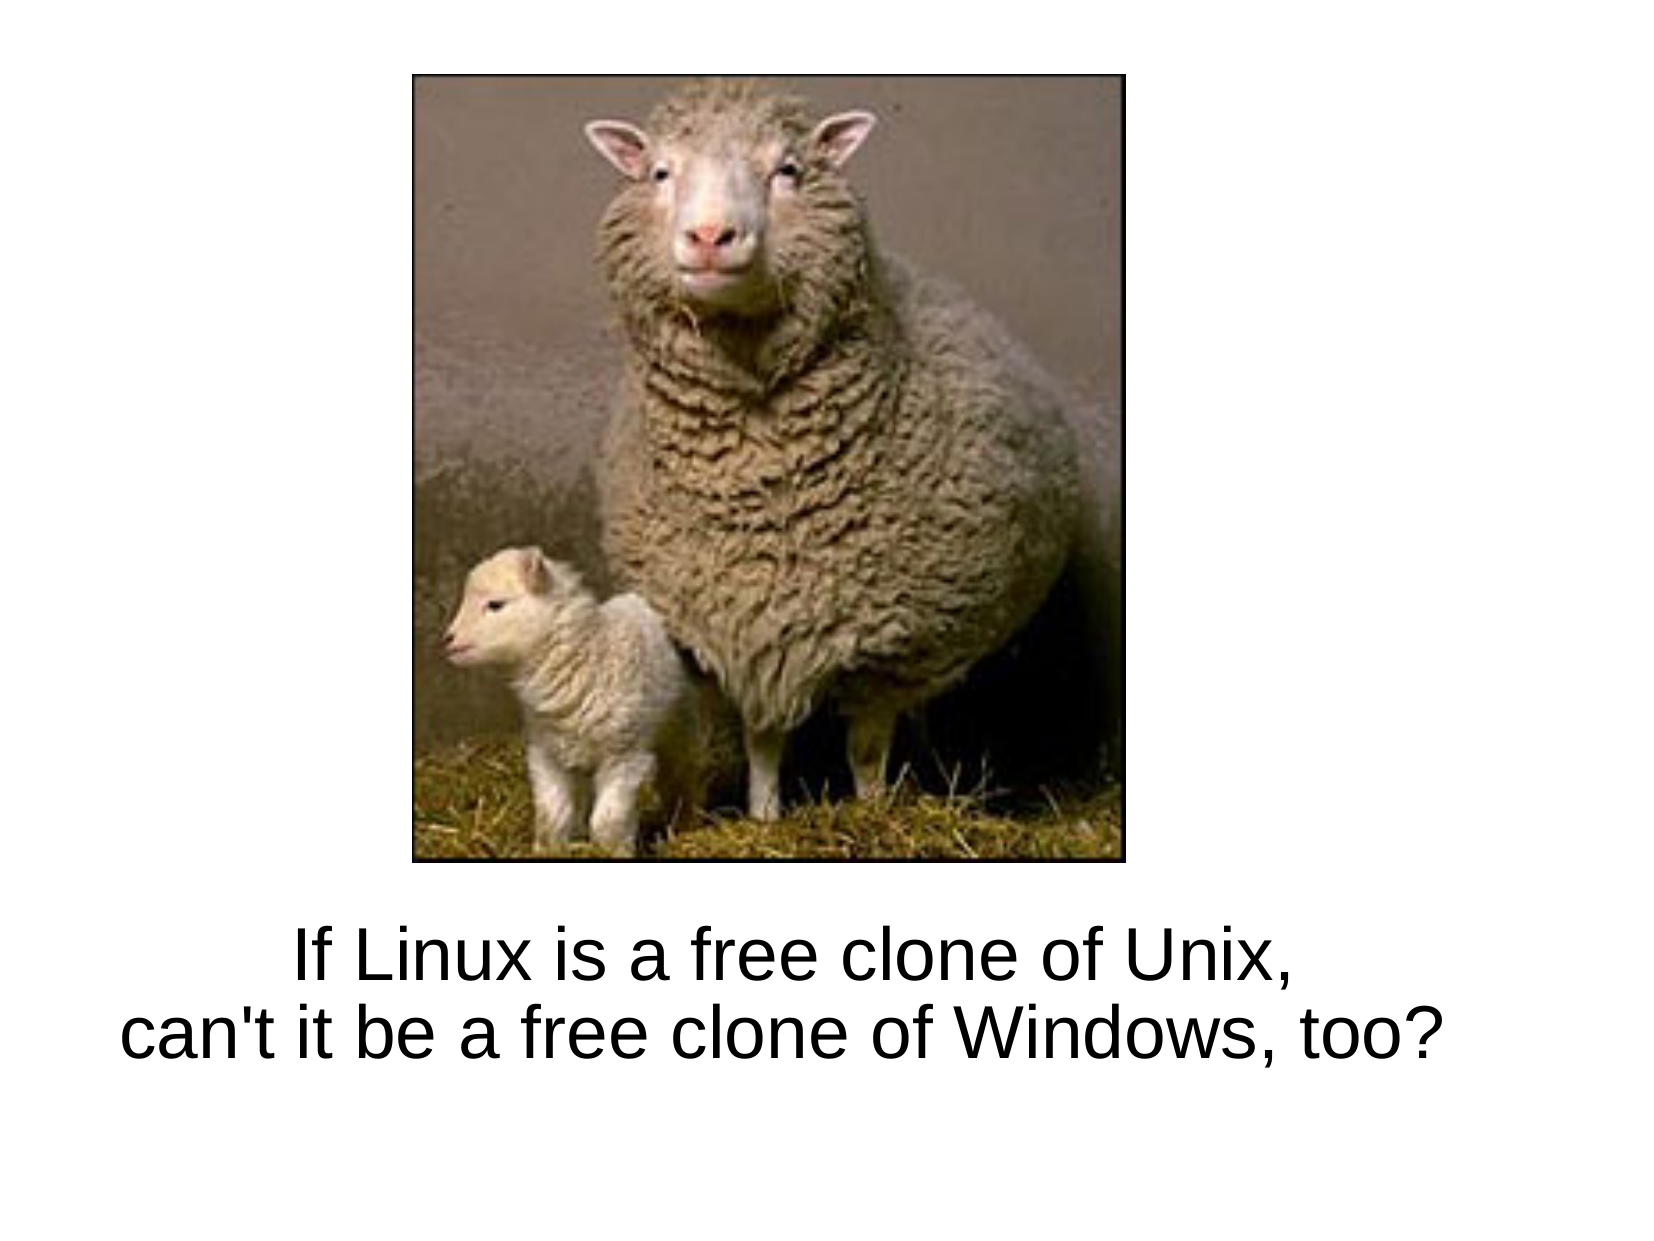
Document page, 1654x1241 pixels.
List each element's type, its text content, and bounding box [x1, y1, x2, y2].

picture [412, 74, 1126, 863]
title If Linux is a free clone of Unix, can't it be a free clone of Windows, too? [49, 900, 1538, 1093]
